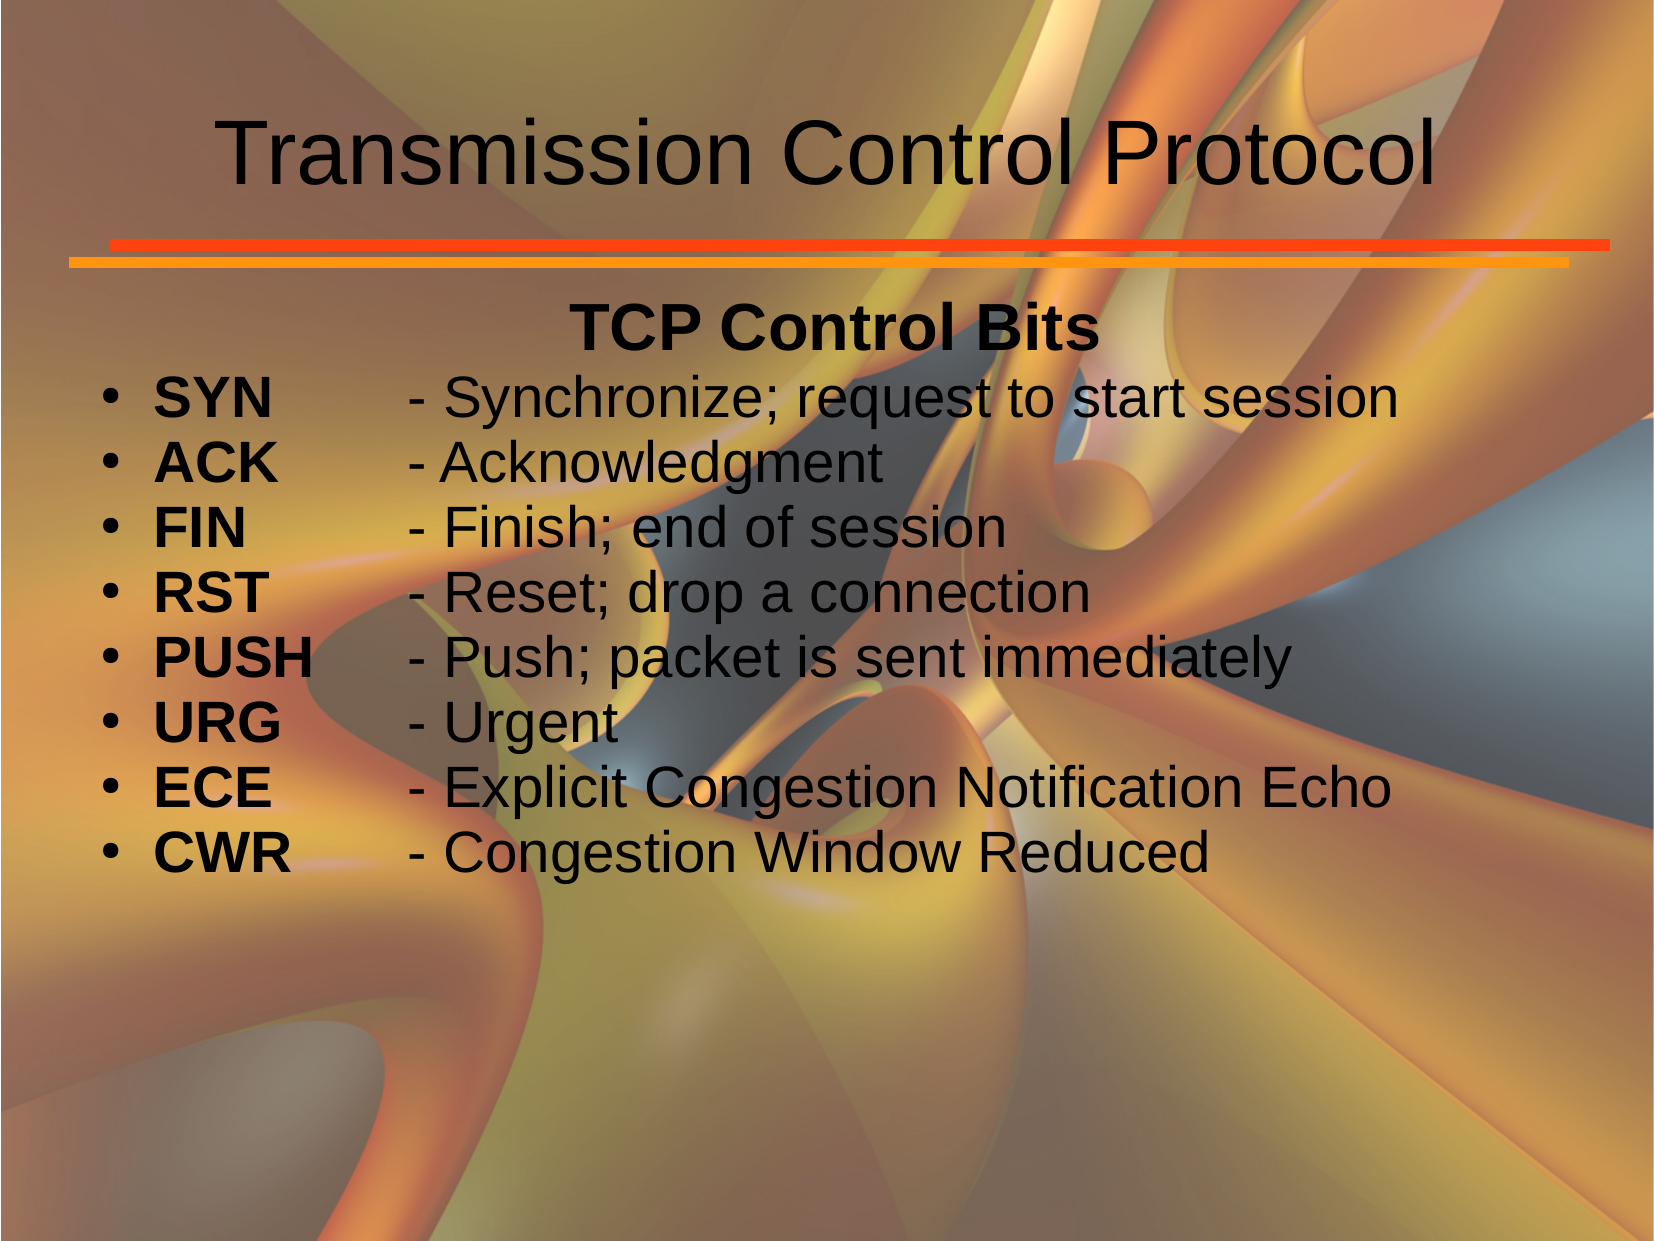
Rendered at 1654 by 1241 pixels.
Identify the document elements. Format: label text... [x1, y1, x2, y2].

title Transmission Control Protocol [82, 56, 1571, 250]
list TCP Control Bits SYN - Synchronize; request to start session ACK - Acknowledgment FIN - Finish; end of session RST - Reset; drop a connection PUSH - Push; packet is sent immediately URG - Urgent ECE - Explicit Congestion Notification Echo CWR - Congestion Window Reduced [82, 290, 1571, 1109]
